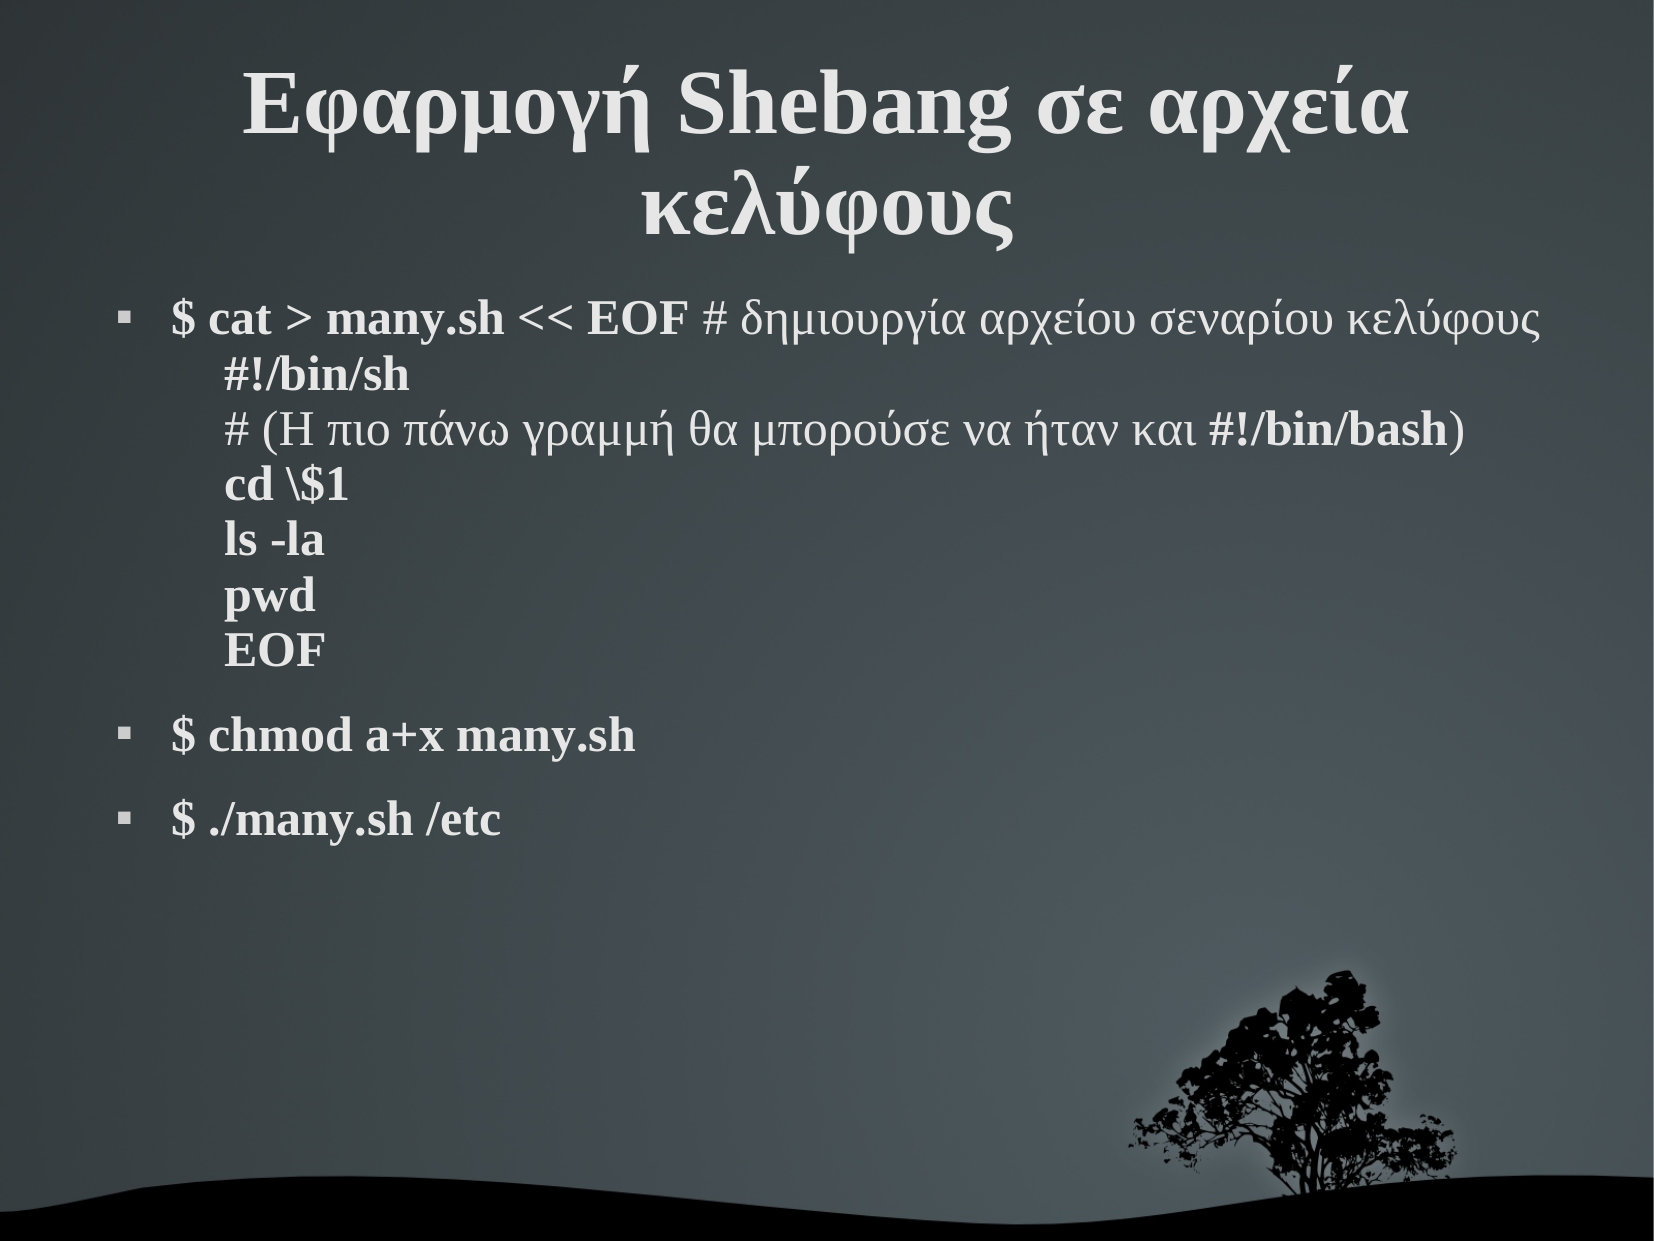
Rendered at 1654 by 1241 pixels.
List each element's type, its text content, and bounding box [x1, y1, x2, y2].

title Εφαρμογή Shebang σε αρχεία κελύφους [82, 33, 1571, 273]
list $ cat > many.sh << EOF # δημιουργία αρχείου σεναρίου κελύφους #!/bin/sh # (H πιο πάνω γραμμή θα μπορούσε να ήταν και #!/bin/bash) cd \$1 ls -la pwd EOF $ chmod a+x many.sh $ ./many.sh /etc [82, 290, 1571, 1109]
picture [0, 0, 1654, 1241]
